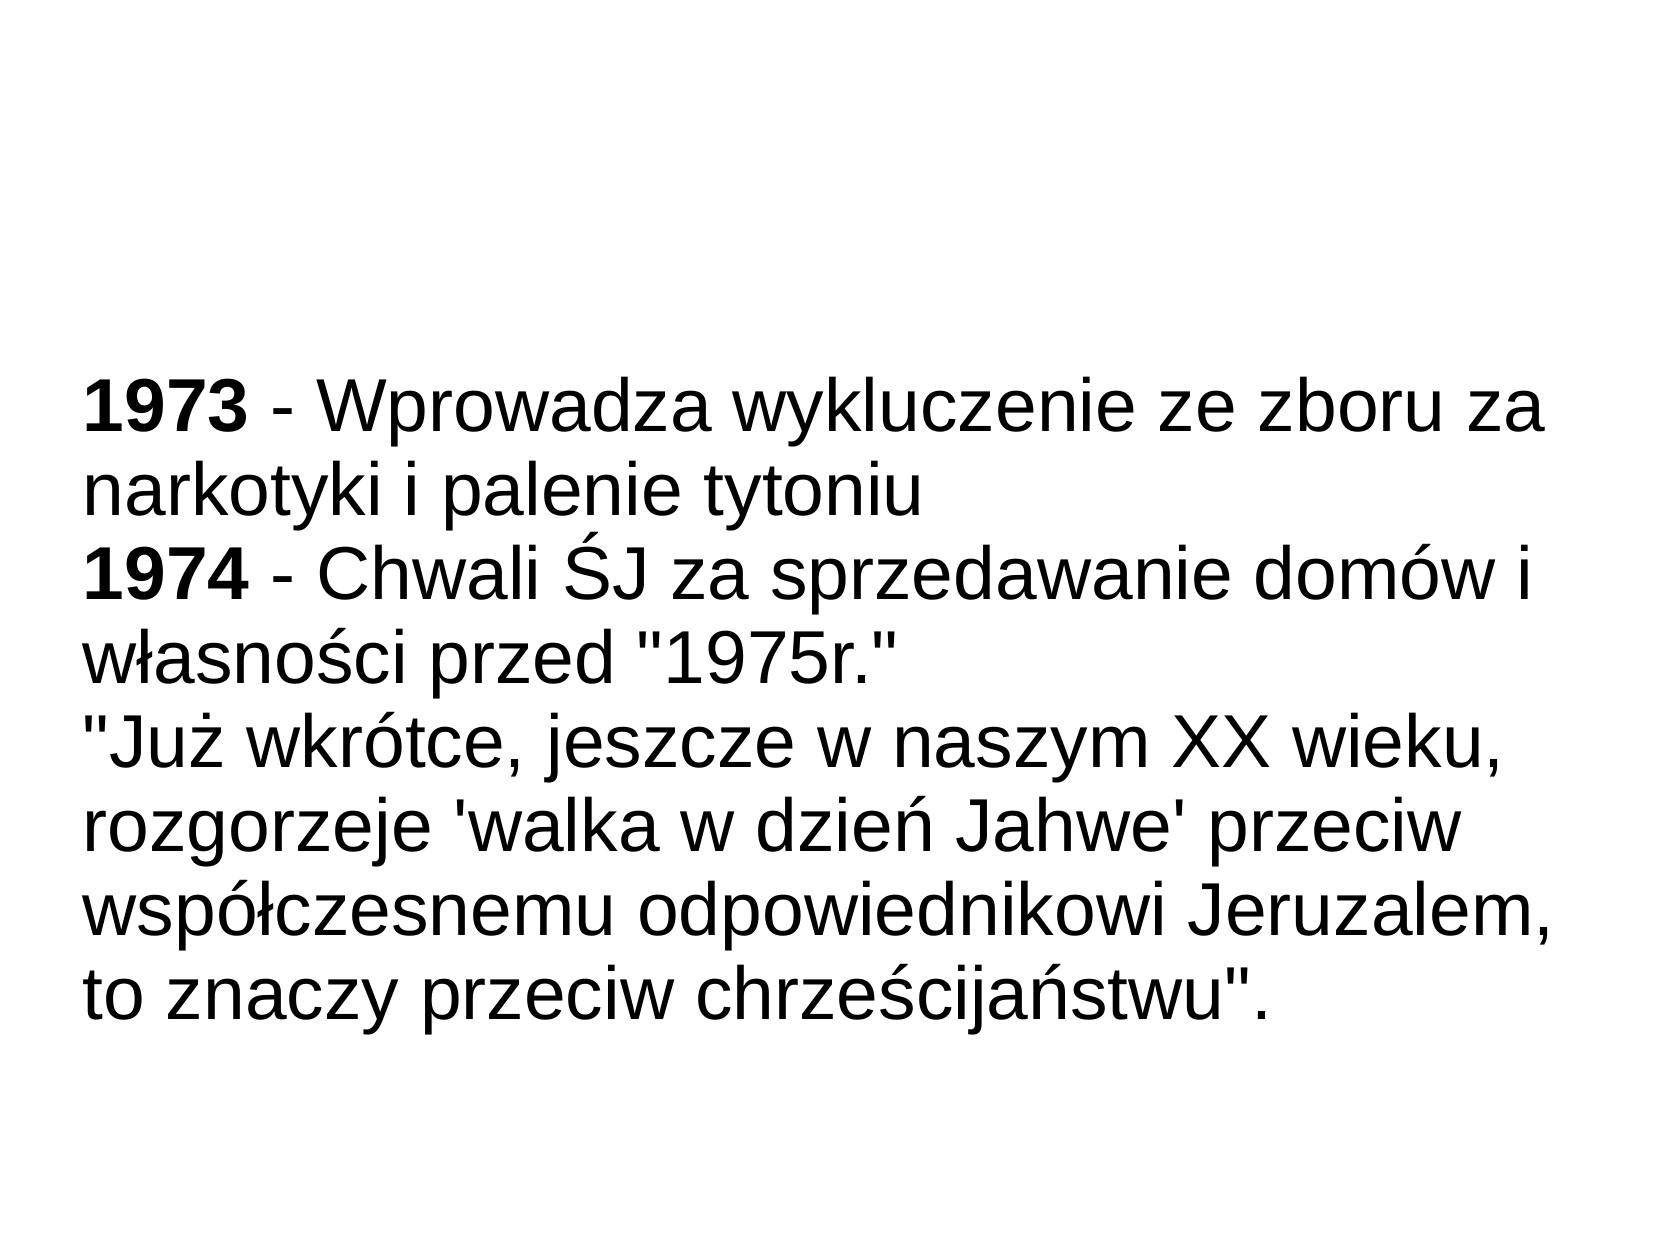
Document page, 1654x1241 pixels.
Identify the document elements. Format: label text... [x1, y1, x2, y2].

subtitle 1973 - Wprowadza wykluczenie ze zboru za narkotyki i palenie tytoniu 1974 - Chwali ŚJ za sprzedawanie domów i własności przed "1975r." "Już wkrótce, jeszcze w naszym XX wieku, rozgorzeje 'walka w dzień Jahwe' przeciw współczesnemu odpowiednikowi Jeruzalem, to znaczy przeciw chrześcijaństwu". [82, 297, 1571, 1102]
